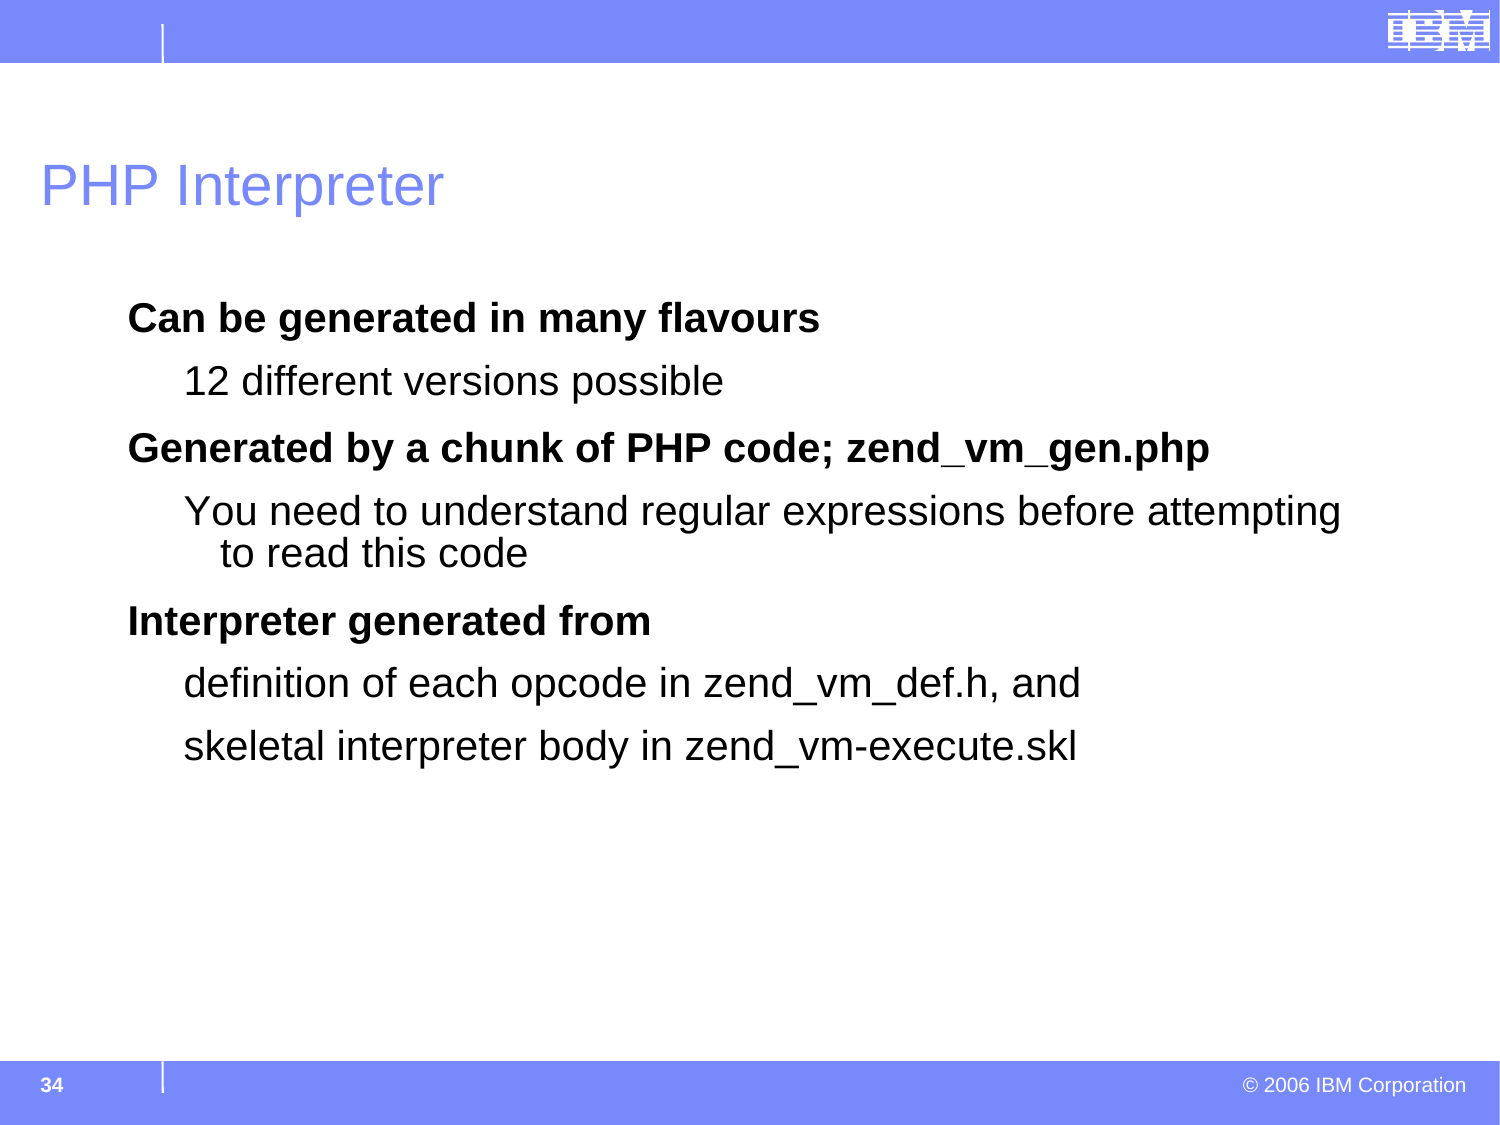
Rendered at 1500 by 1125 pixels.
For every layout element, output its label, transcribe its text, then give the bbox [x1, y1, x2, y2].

list Can be generated in many flavours 12 different versions possible Generated by a chunk of PHP code; zend_vm_gen.php You need to understand regular expressions before attempting to read this code Interpreter generated from definition of each opcode in zend_vm_def.h, and skeletal interpreter body in zend_vm-execute.skl [112, 291, 1388, 990]
title PHP Interpreter [25, 123, 1378, 225]
